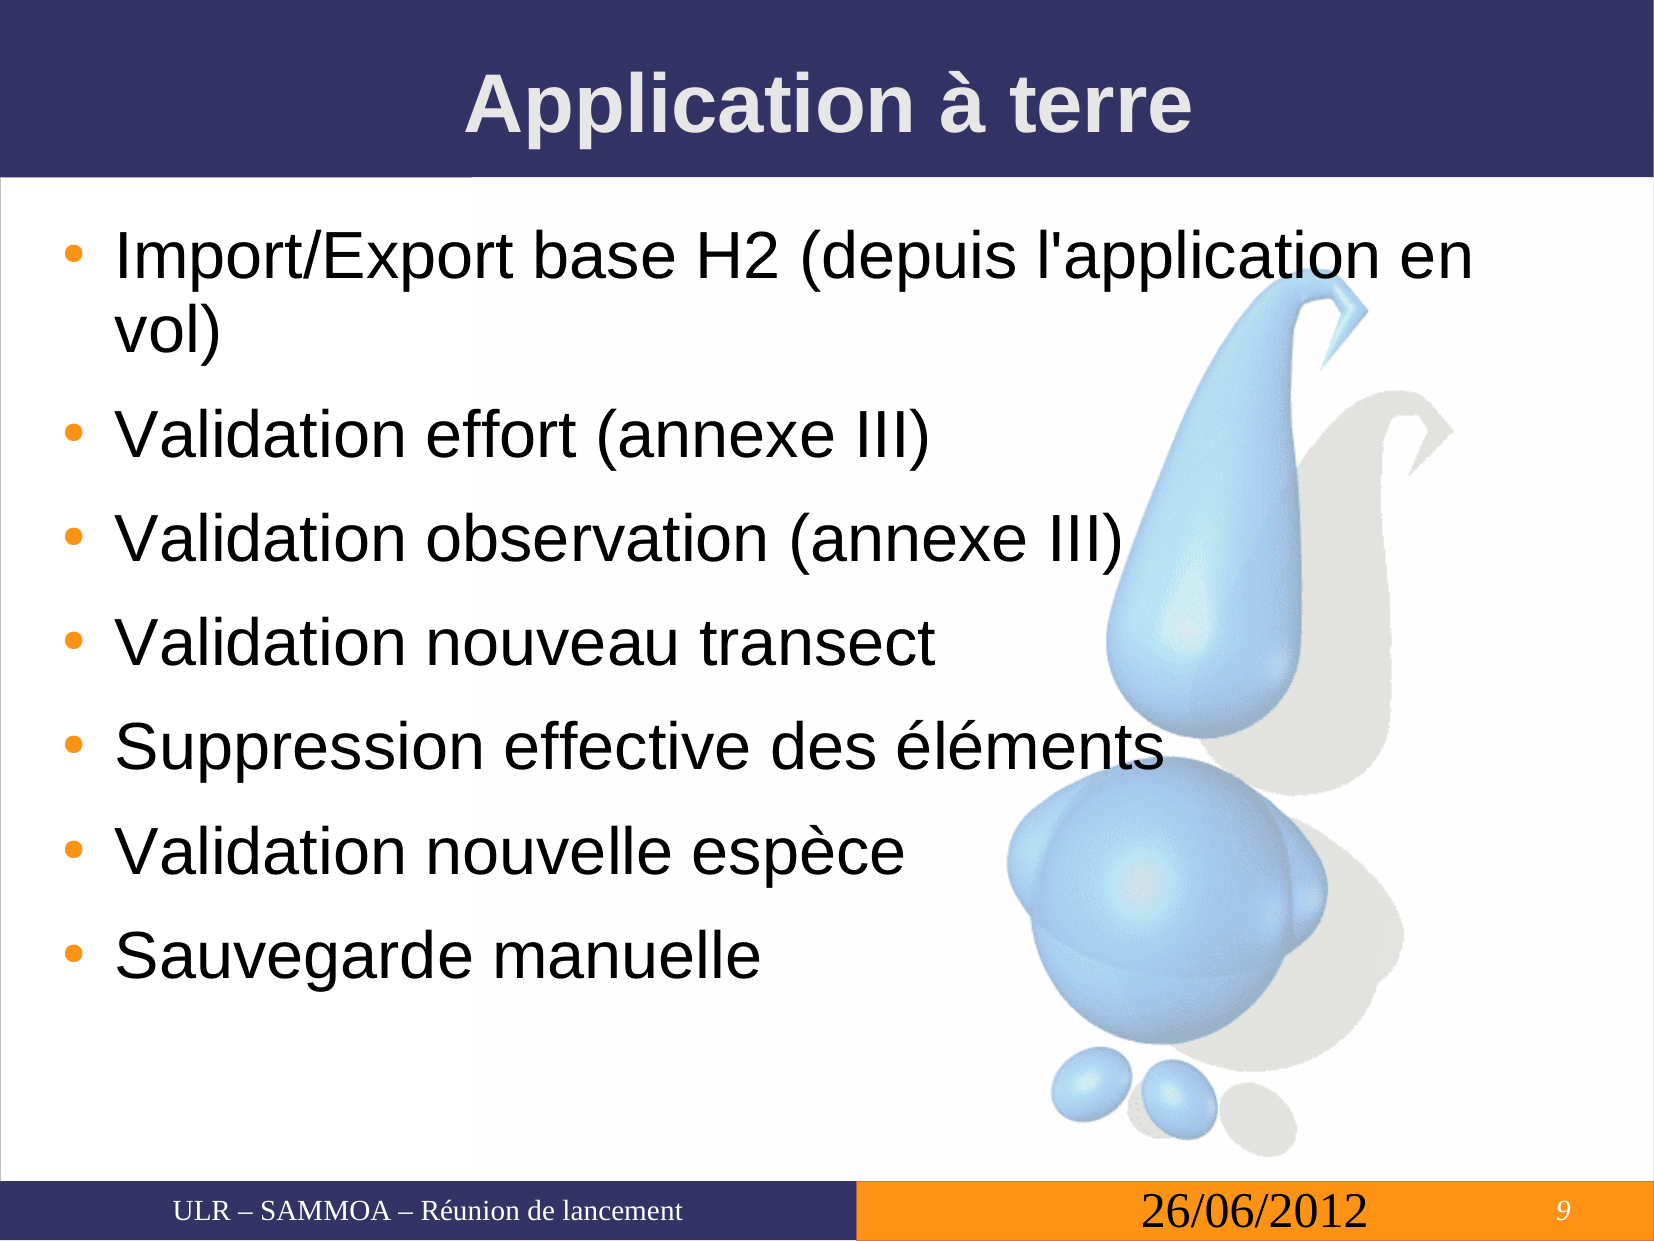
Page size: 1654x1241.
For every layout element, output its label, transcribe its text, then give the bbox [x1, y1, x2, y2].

list Import/Export base H2 (depuis l'application en vol) Validation effort (annexe III) Validation observation (annexe III) Validation nouveau transect Suppression effective des éléments Validation nouvelle espèce Sauvegarde manuelle [44, 217, 1550, 1150]
title Application à terre [123, 0, 1536, 208]
picture [472, 178, 1654, 1181]
